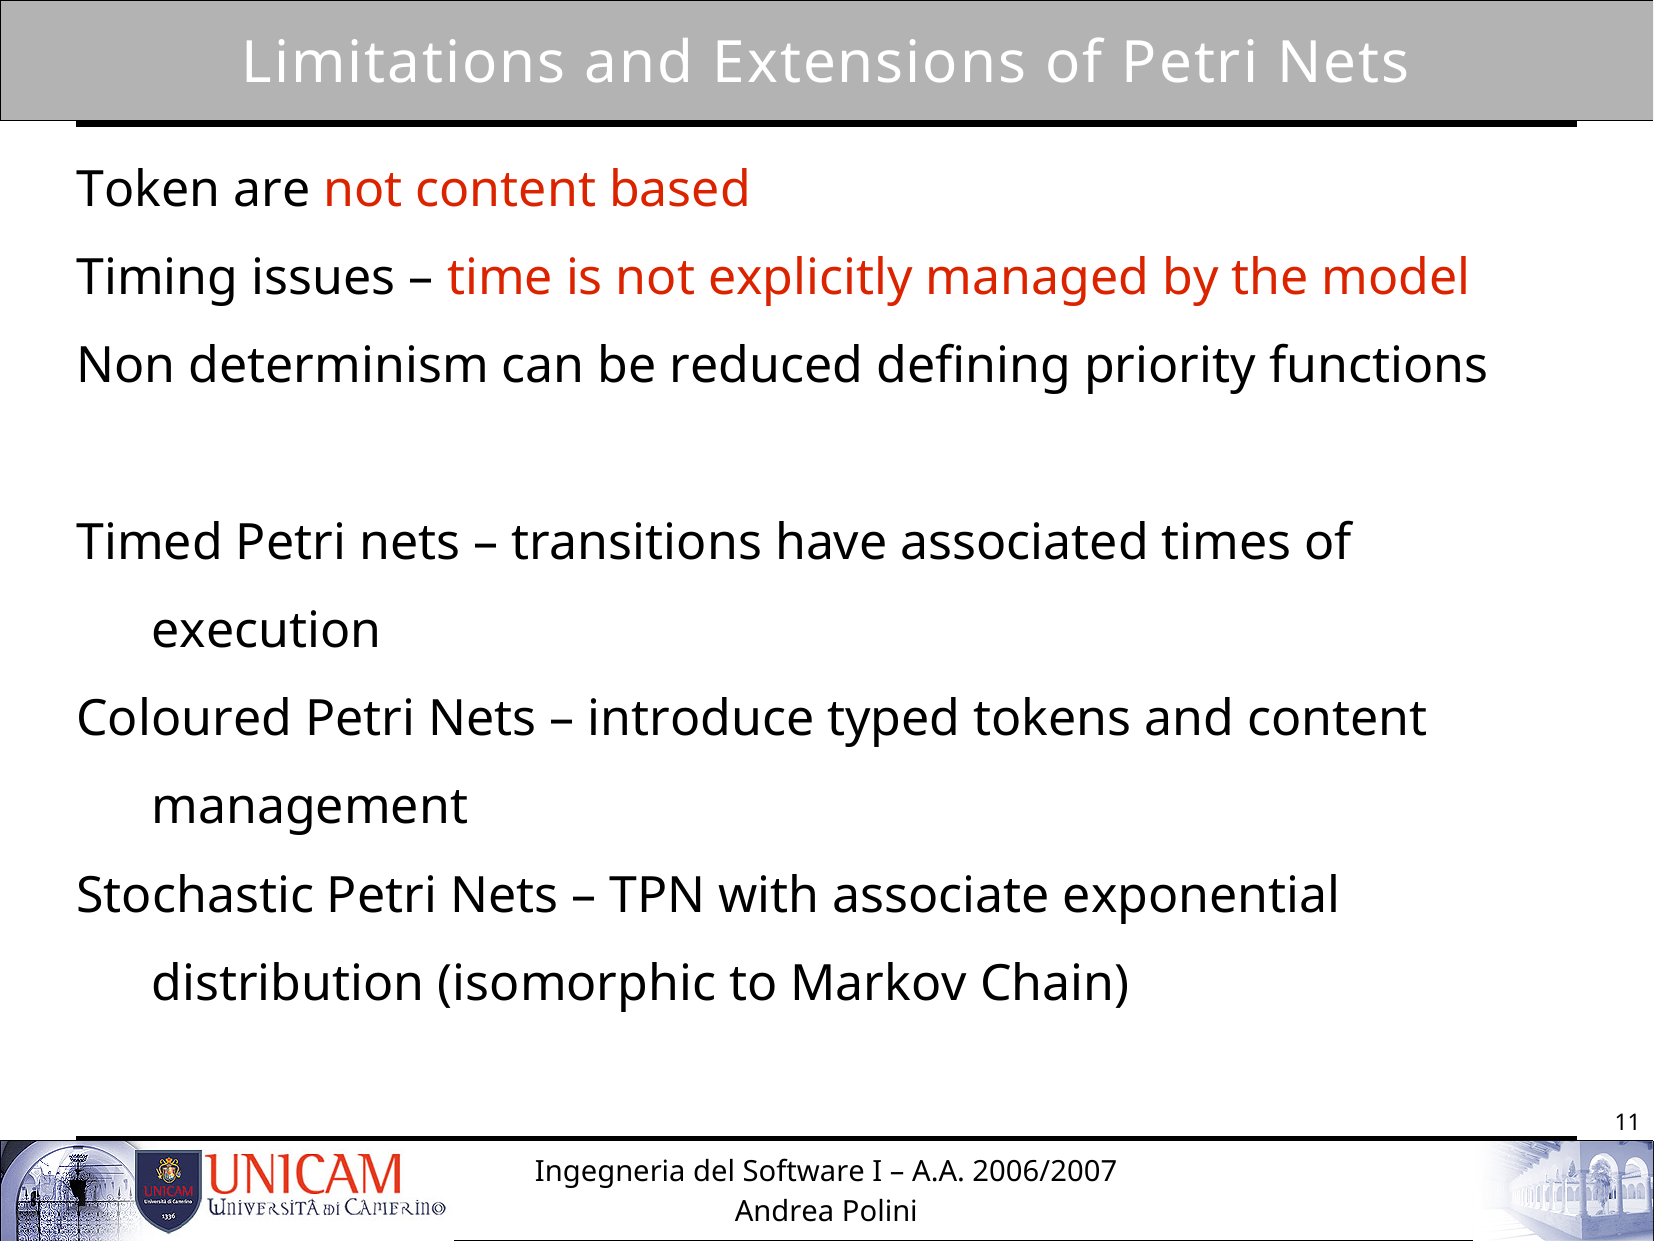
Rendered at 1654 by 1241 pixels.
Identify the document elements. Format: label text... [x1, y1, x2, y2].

list Token are not content based Timing issues – time is not explicitly managed by the model Non determinism can be reduced defining priority functions Timed Petri nets – transitions have associated times of execution Coloured Petri Nets – introduce typed tokens and content management Stochastic Petri Nets – TPN with associate exponential distribution (isomorphic to Markov Chain) [76, 152, 1577, 956]
picture [1473, 1141, 1654, 1241]
picture [0, 1141, 454, 1241]
title Limitations and Extensions of Petri Nets [0, 0, 1653, 121]
